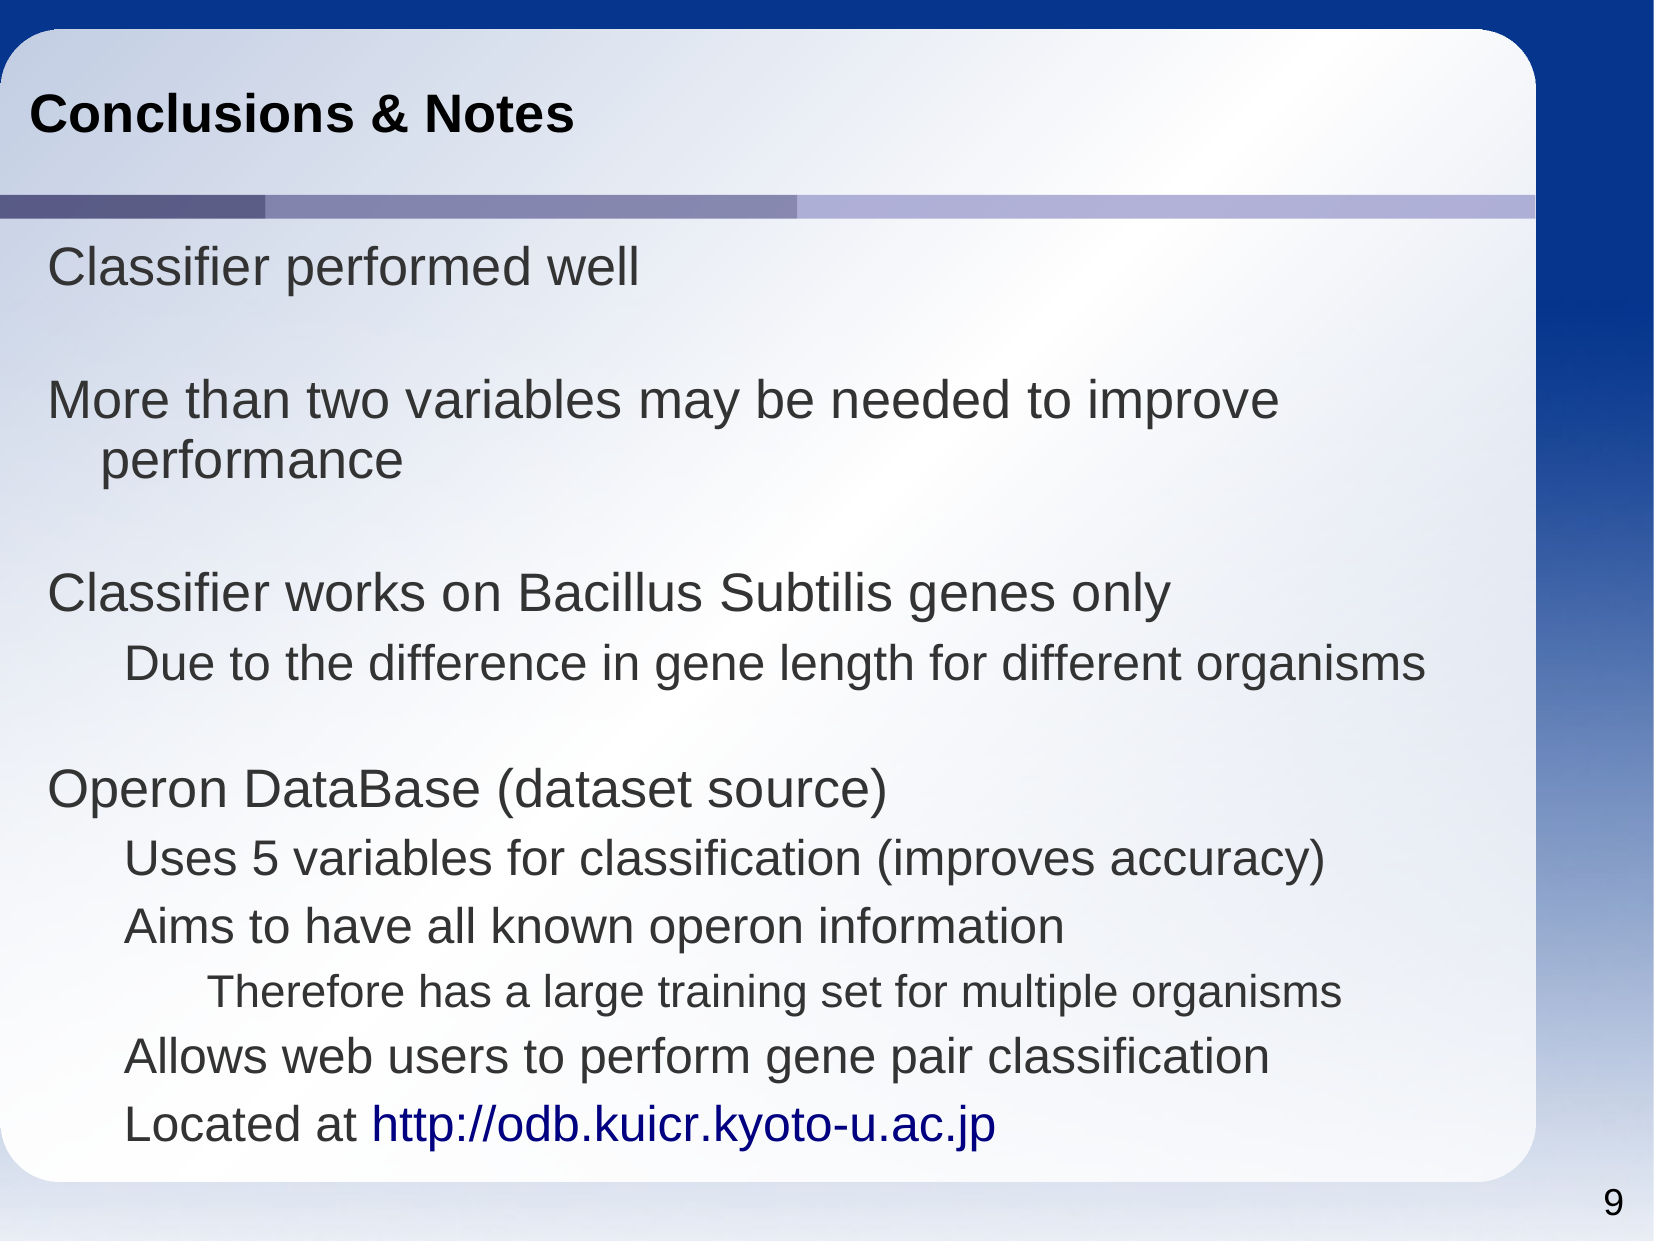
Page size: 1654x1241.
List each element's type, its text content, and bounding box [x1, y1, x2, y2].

list Classifier performed well More than two variables may be needed to improve performance Classifier works on Bacillus Subtilis genes only Due to the difference in gene length for different organisms Operon DataBase (dataset source) Uses 5 variables for classification (improves accuracy) Aims to have all known operon information Therefore has a large training set for multiple organisms Allows web users to perform gene pair classification Located at http://odb.kuicr.kyoto-u.ac.jp [29, 236, 1506, 1156]
title Conclusions & Notes [29, 56, 1506, 170]
picture [0, 0, 1654, 1241]
